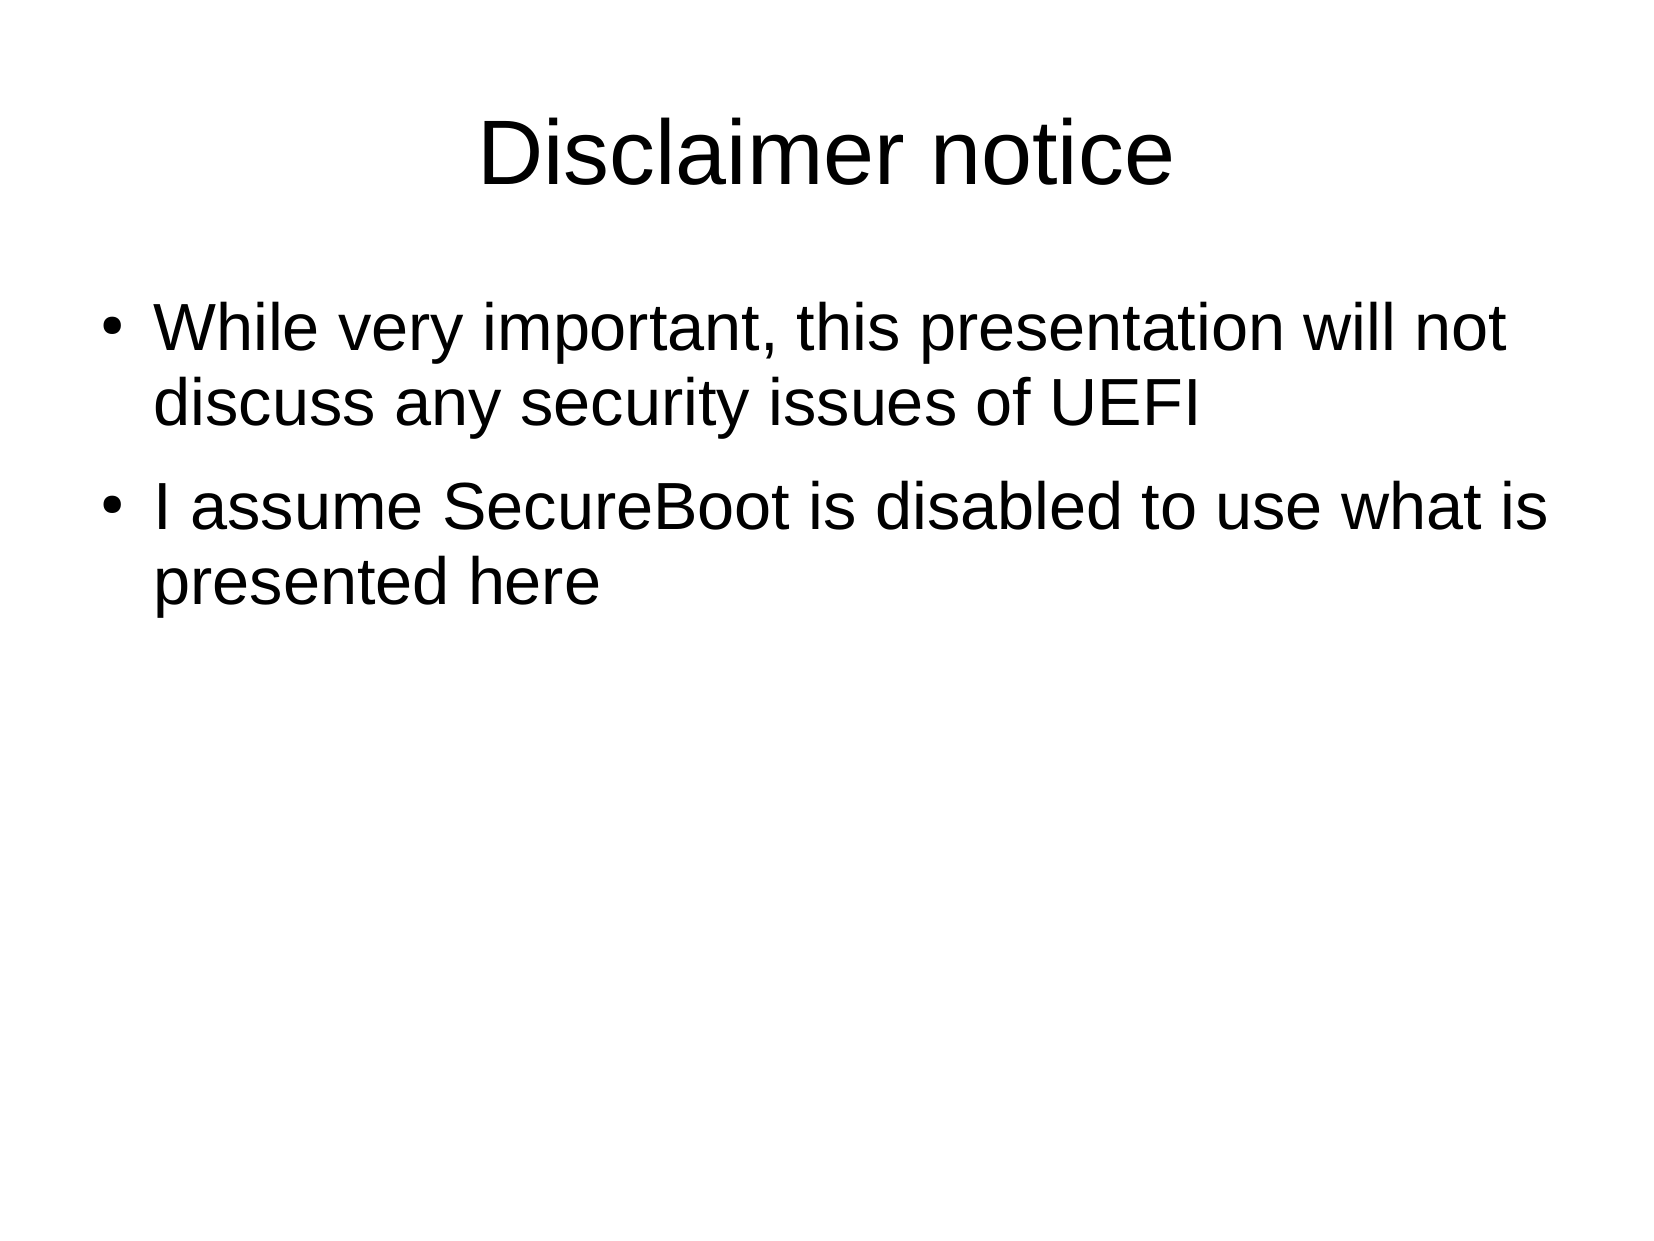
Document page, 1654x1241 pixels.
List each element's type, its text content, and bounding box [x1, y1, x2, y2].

list While very important, this presentation will not discuss any security issues of UEFI I assume SecureBoot is disabled to use what is presented here [82, 290, 1571, 1010]
title Disclaimer notice [82, 49, 1571, 257]
